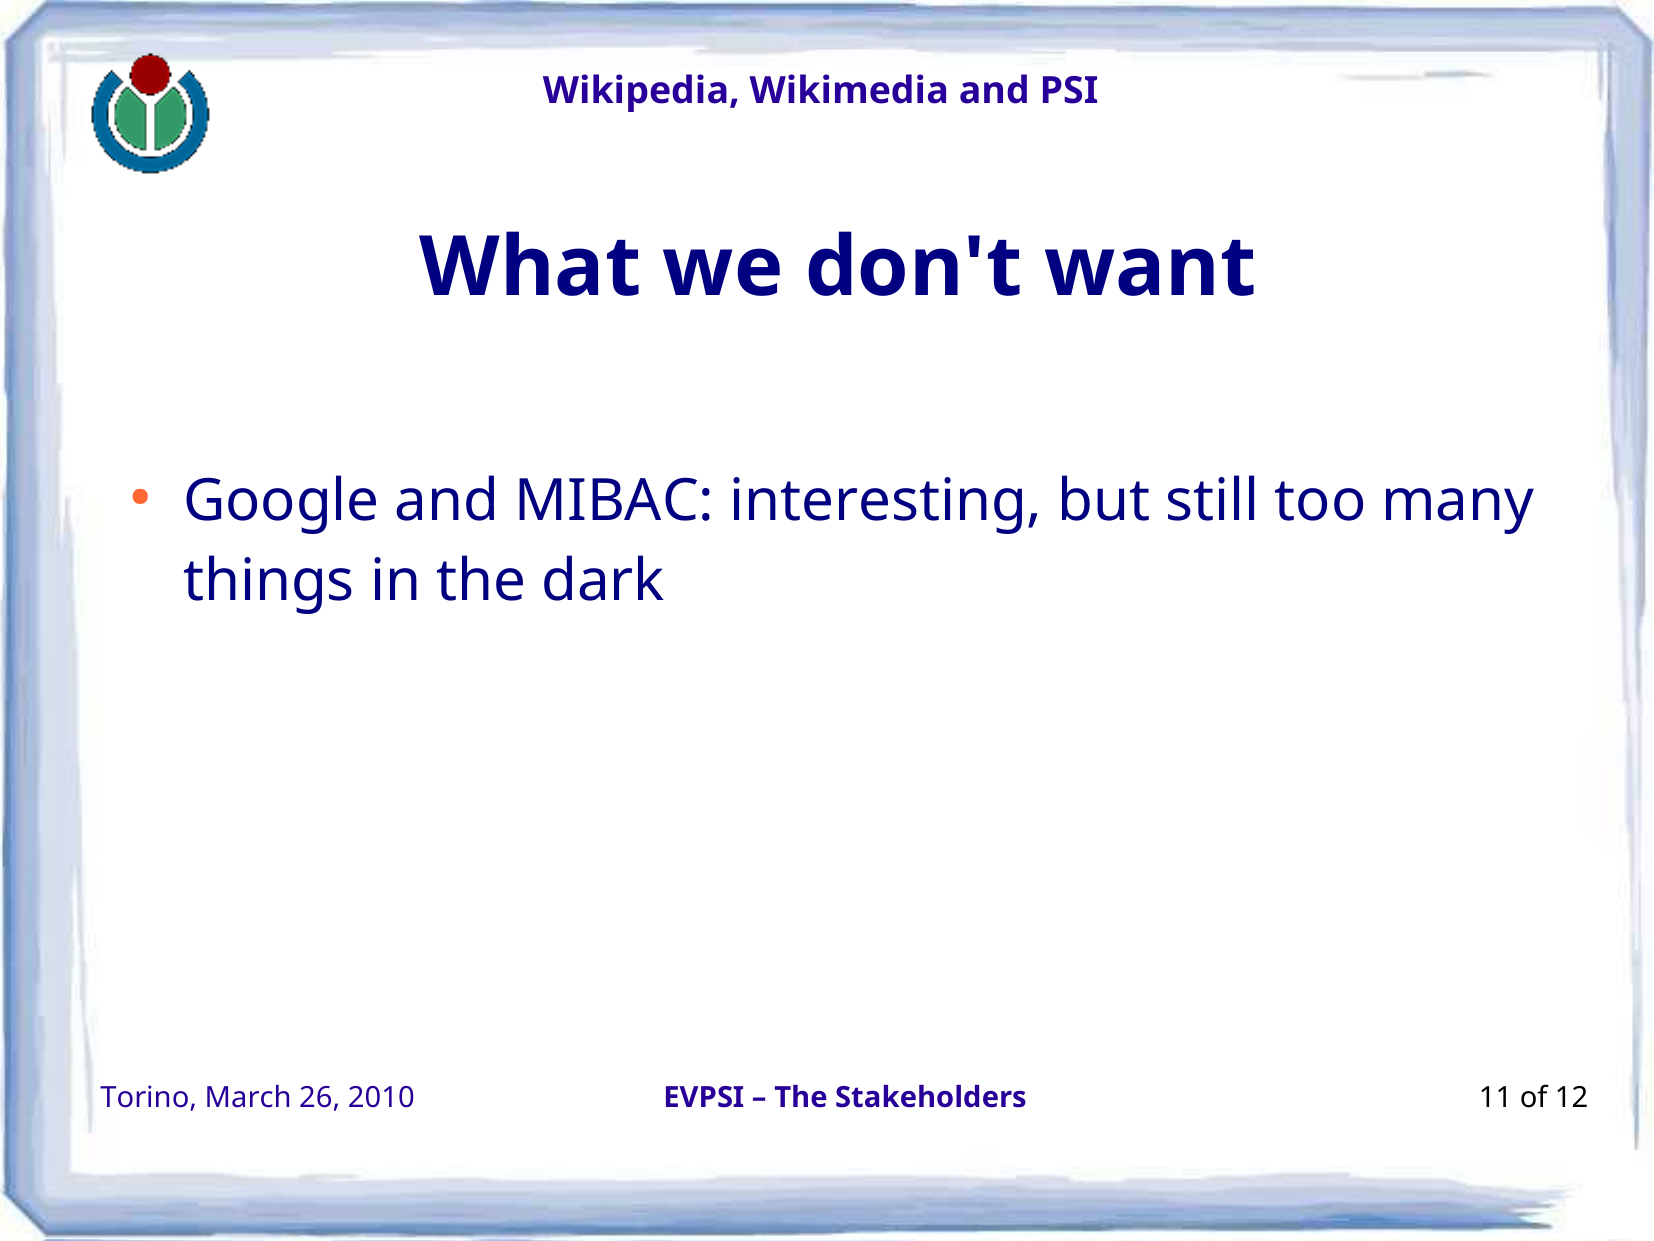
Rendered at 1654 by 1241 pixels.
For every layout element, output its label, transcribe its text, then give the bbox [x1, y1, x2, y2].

title Wikipedia, Wikimedia and PSI [76, 59, 1565, 119]
list What we don't want Google and MIBAC: interesting, but still too many things in the dark [112, 206, 1565, 886]
picture [0, 0, 1654, 1241]
